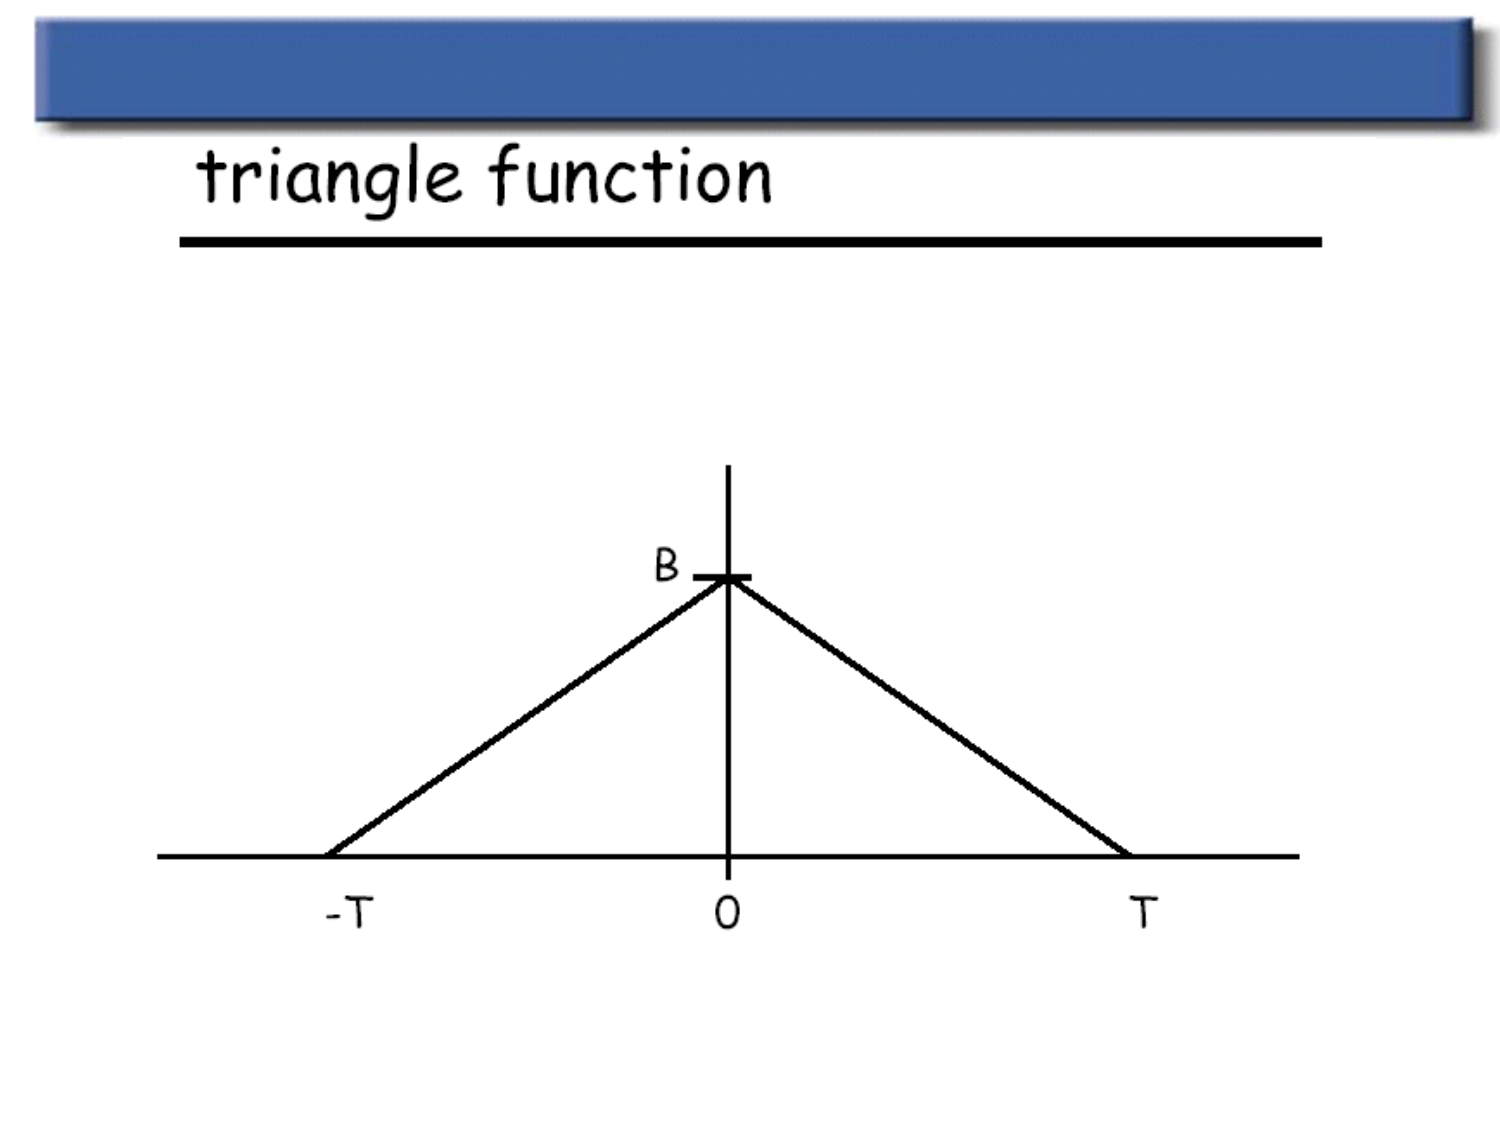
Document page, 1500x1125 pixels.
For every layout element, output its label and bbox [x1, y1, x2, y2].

picture [33, 14, 1500, 953]
